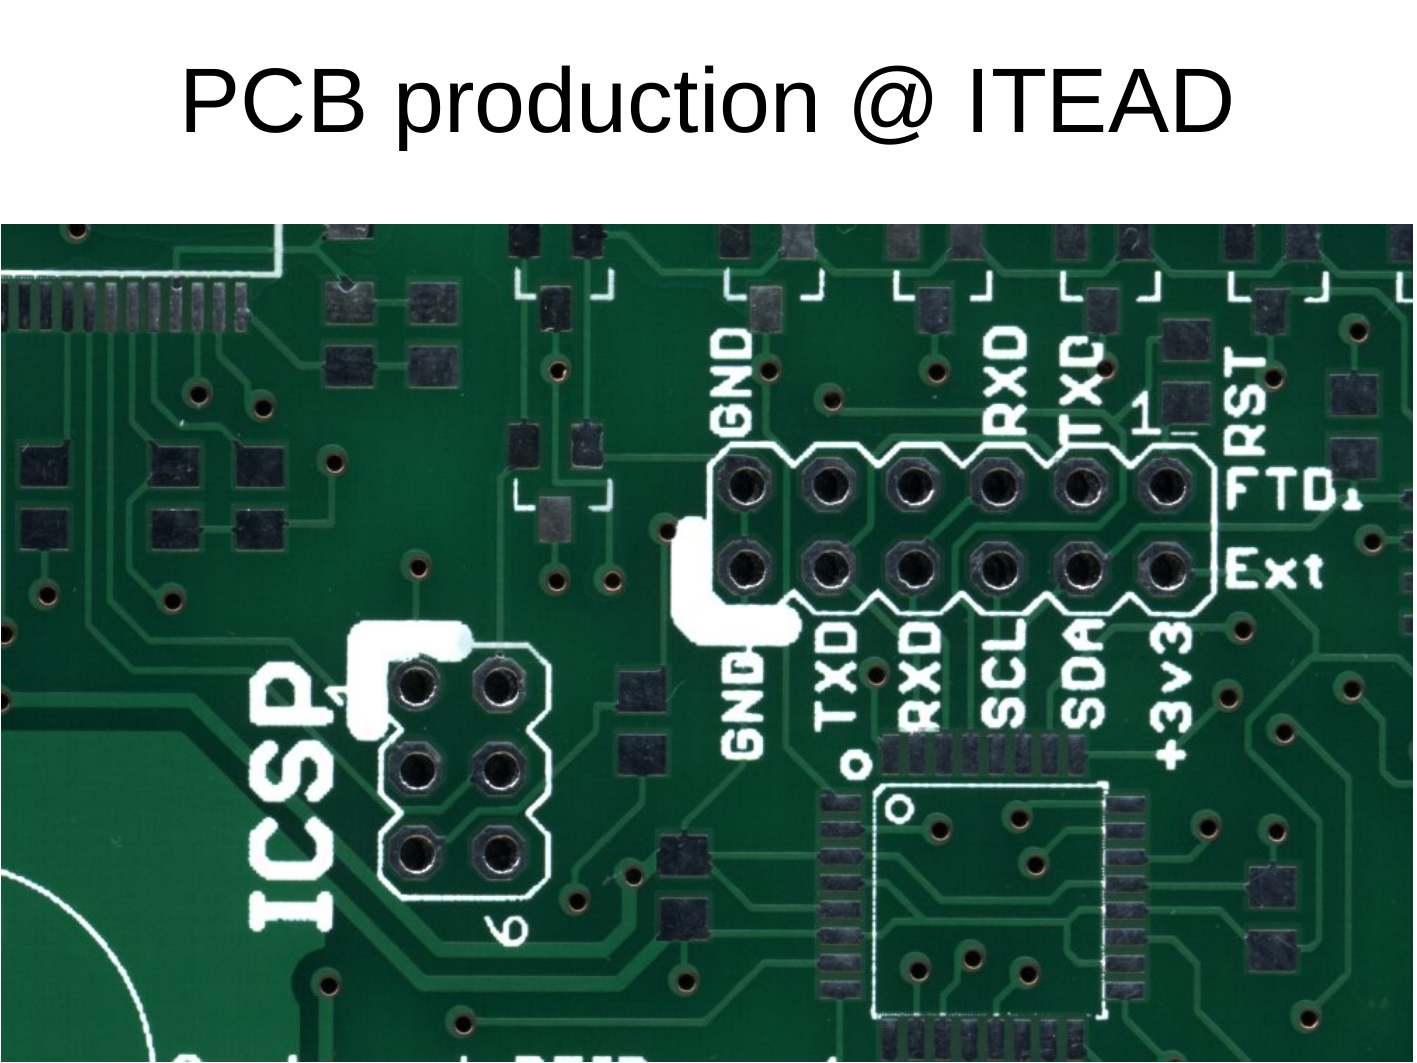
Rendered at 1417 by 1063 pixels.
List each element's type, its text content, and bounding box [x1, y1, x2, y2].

picture [1, 224, 1413, 1062]
text_box PCB production @ ITEAD [70, 42, 1346, 172]
